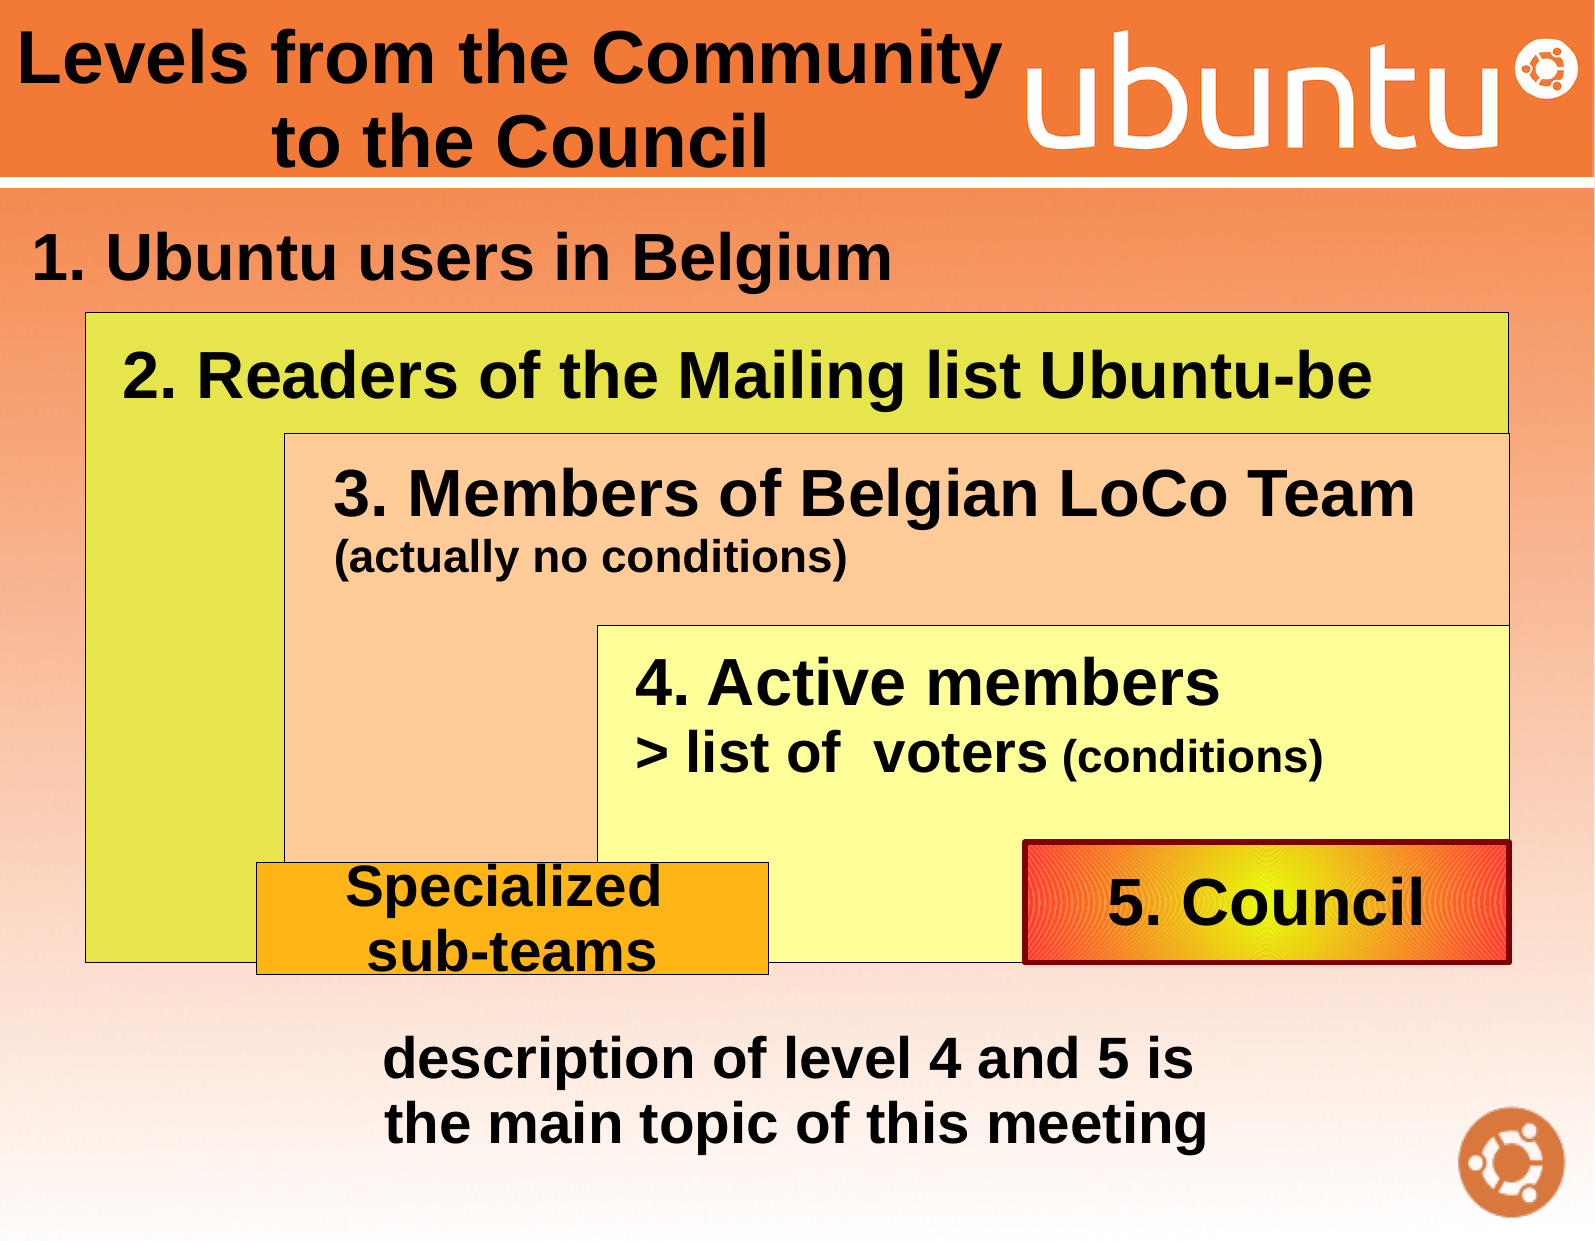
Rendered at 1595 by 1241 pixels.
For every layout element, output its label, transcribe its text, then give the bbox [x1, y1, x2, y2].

text_box [85, 312, 1510, 963]
text_box description of level 4 and 5 is the main topic of this meeting [28, 1018, 1567, 1164]
text_box 1. Ubuntu users in Belgium [17, 212, 1026, 303]
text_box 3. Members of Belgian LoCo Team (actually no conditions) [318, 448, 1506, 590]
text_box 5. Council [1024, 842, 1509, 963]
title Levels from the Community to the Council [0, 3, 1048, 196]
text_box 2. Readers of the Mailing list Ubuntu-be [108, 330, 1506, 421]
text_box Specialized sub-teams [256, 862, 769, 975]
text_box 4. Active members > list of voters (conditions) [620, 637, 1379, 793]
picture [0, 0, 1595, 1241]
